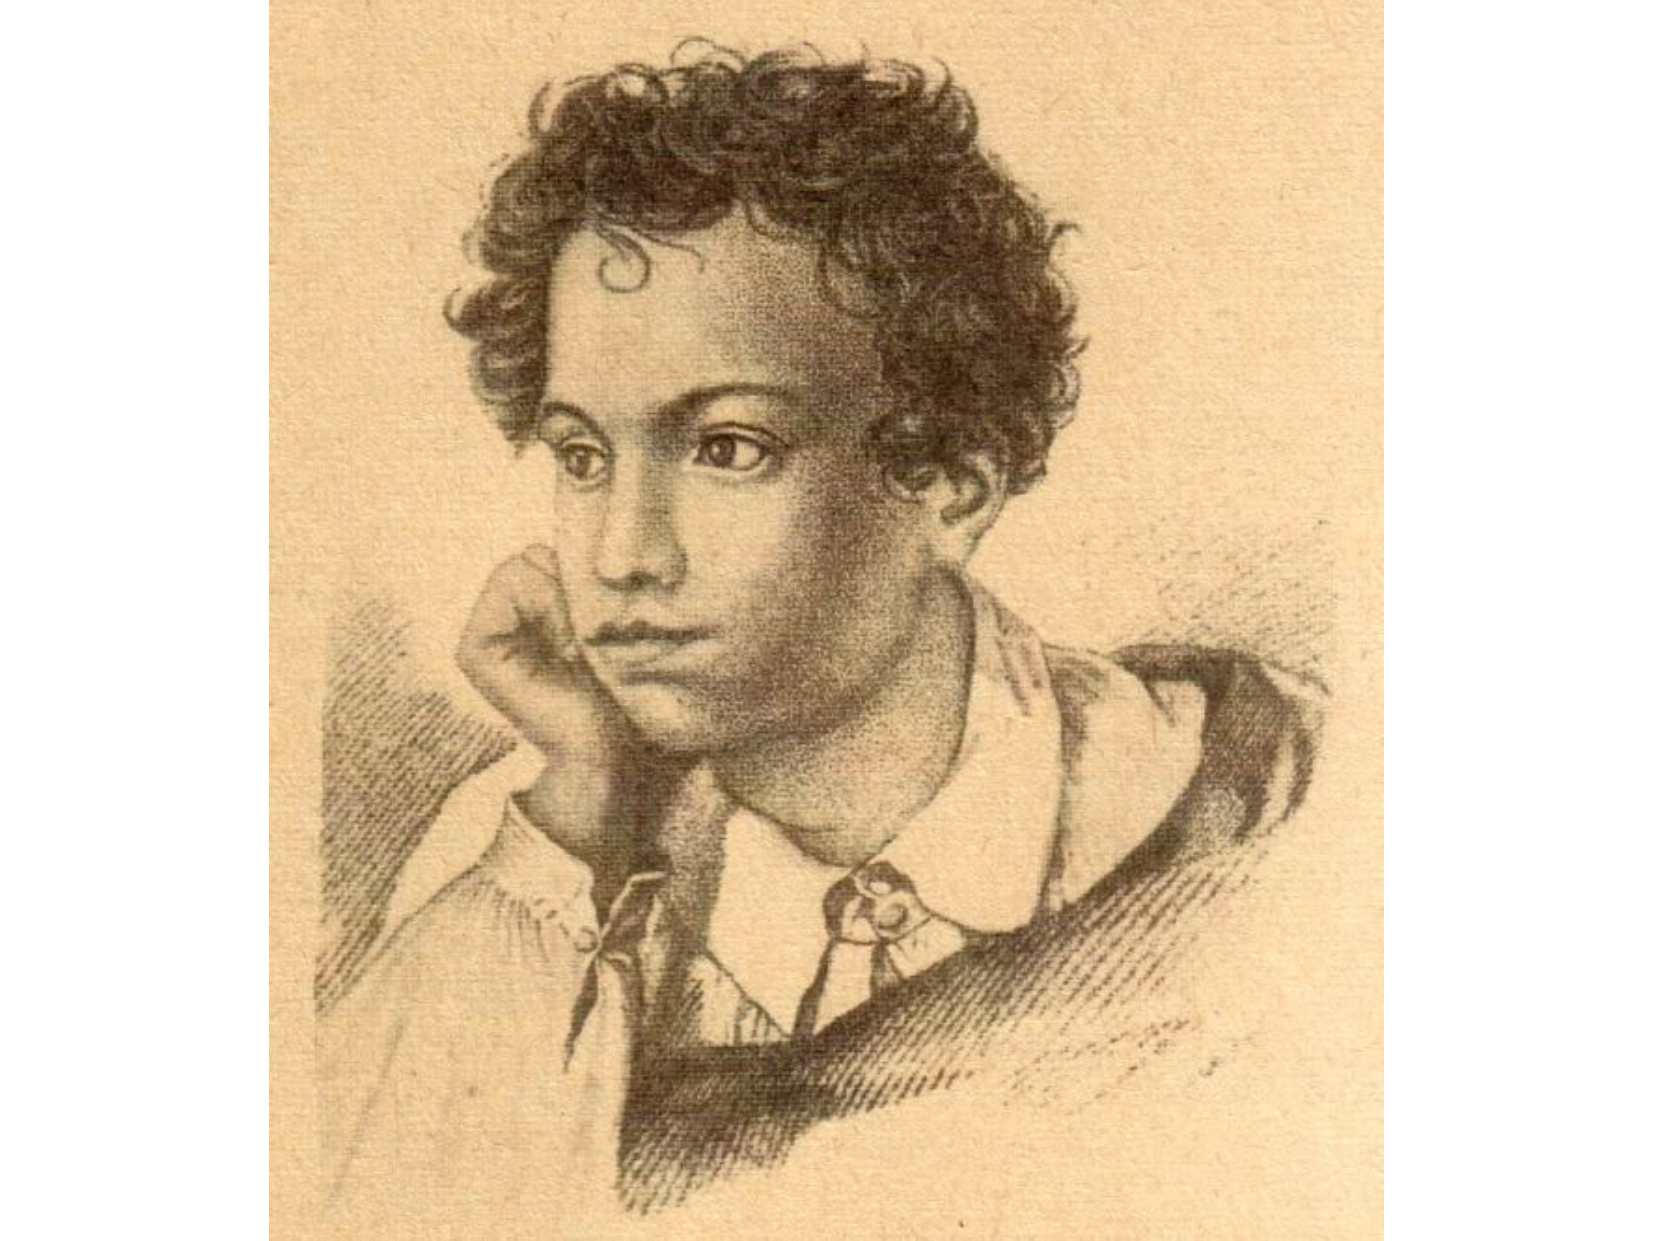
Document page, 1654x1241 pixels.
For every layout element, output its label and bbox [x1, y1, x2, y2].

picture [269, 0, 1384, 1241]
